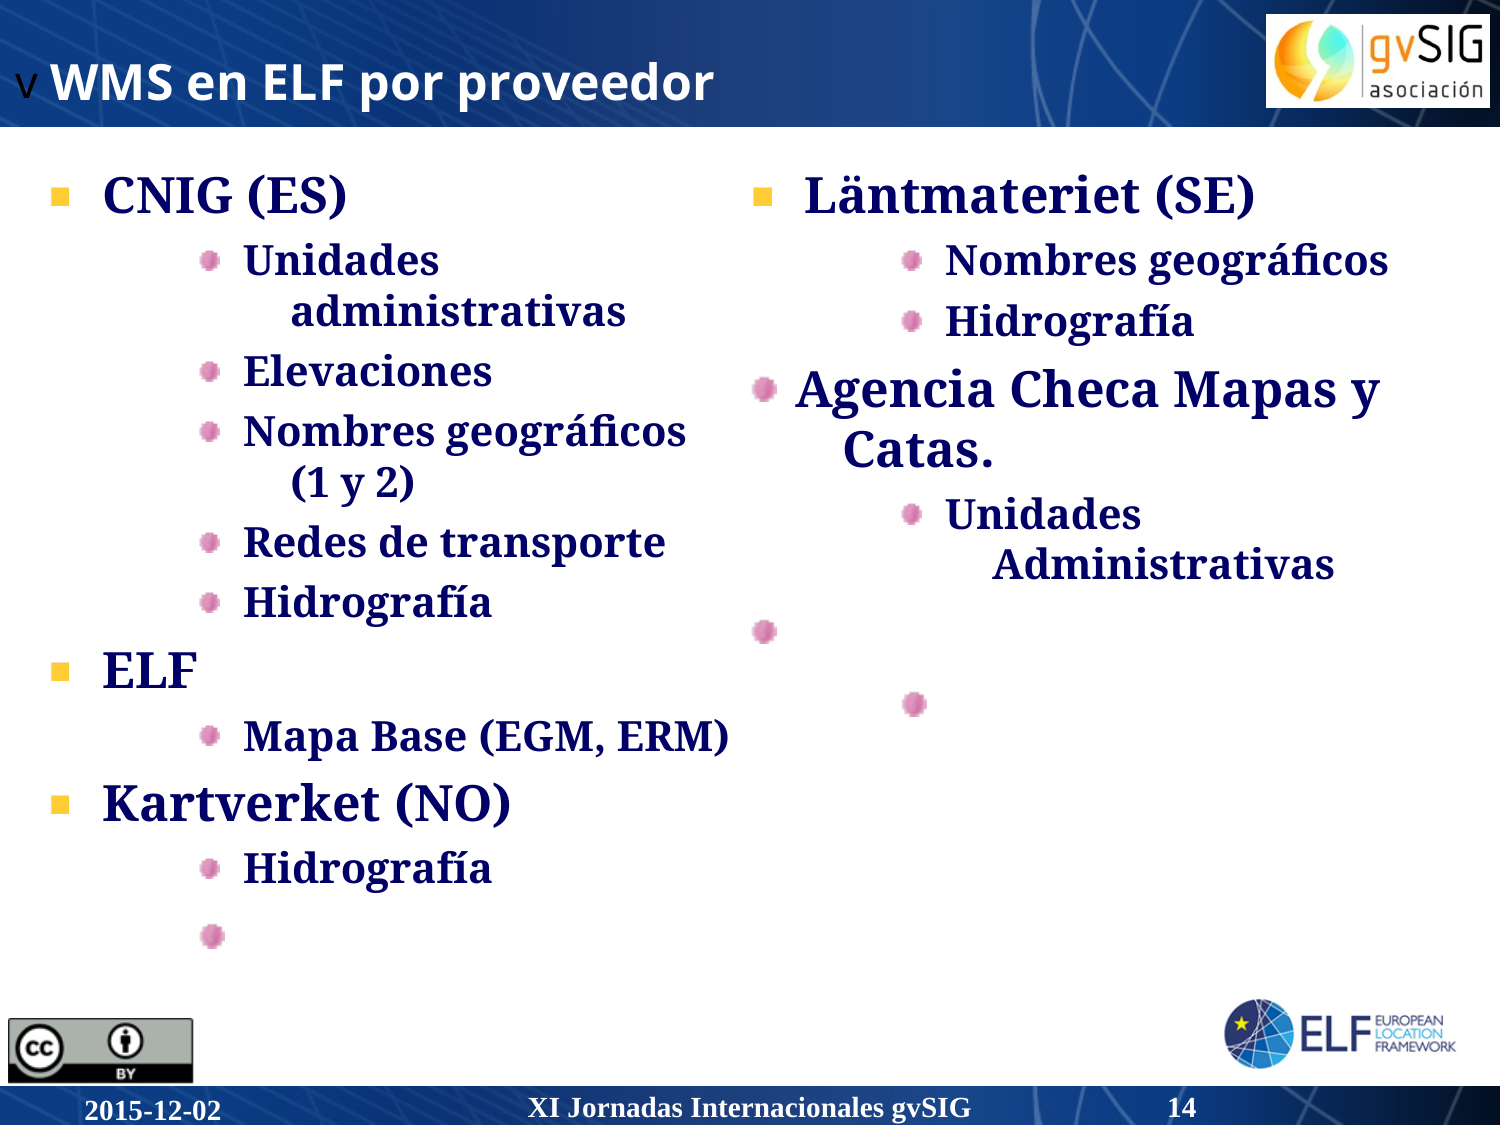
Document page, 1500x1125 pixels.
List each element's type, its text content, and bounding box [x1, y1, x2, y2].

list CNIG (ES) Unidades administrativas Elevaciones Nombres geográficos (1 y 2) Redes de transporte Hidrografía ELF Mapa Base (EGM, ERM) Kartverket (NO) Hidrografía [31, 156, 733, 973]
title WMS en ELF por proveedor [0, 43, 1276, 107]
text_box Läntmateriet (SE) Nombres geográficos Hidrografía Agencia Checa Mapas y Catas. Unidades Administrativas [733, 156, 1500, 973]
